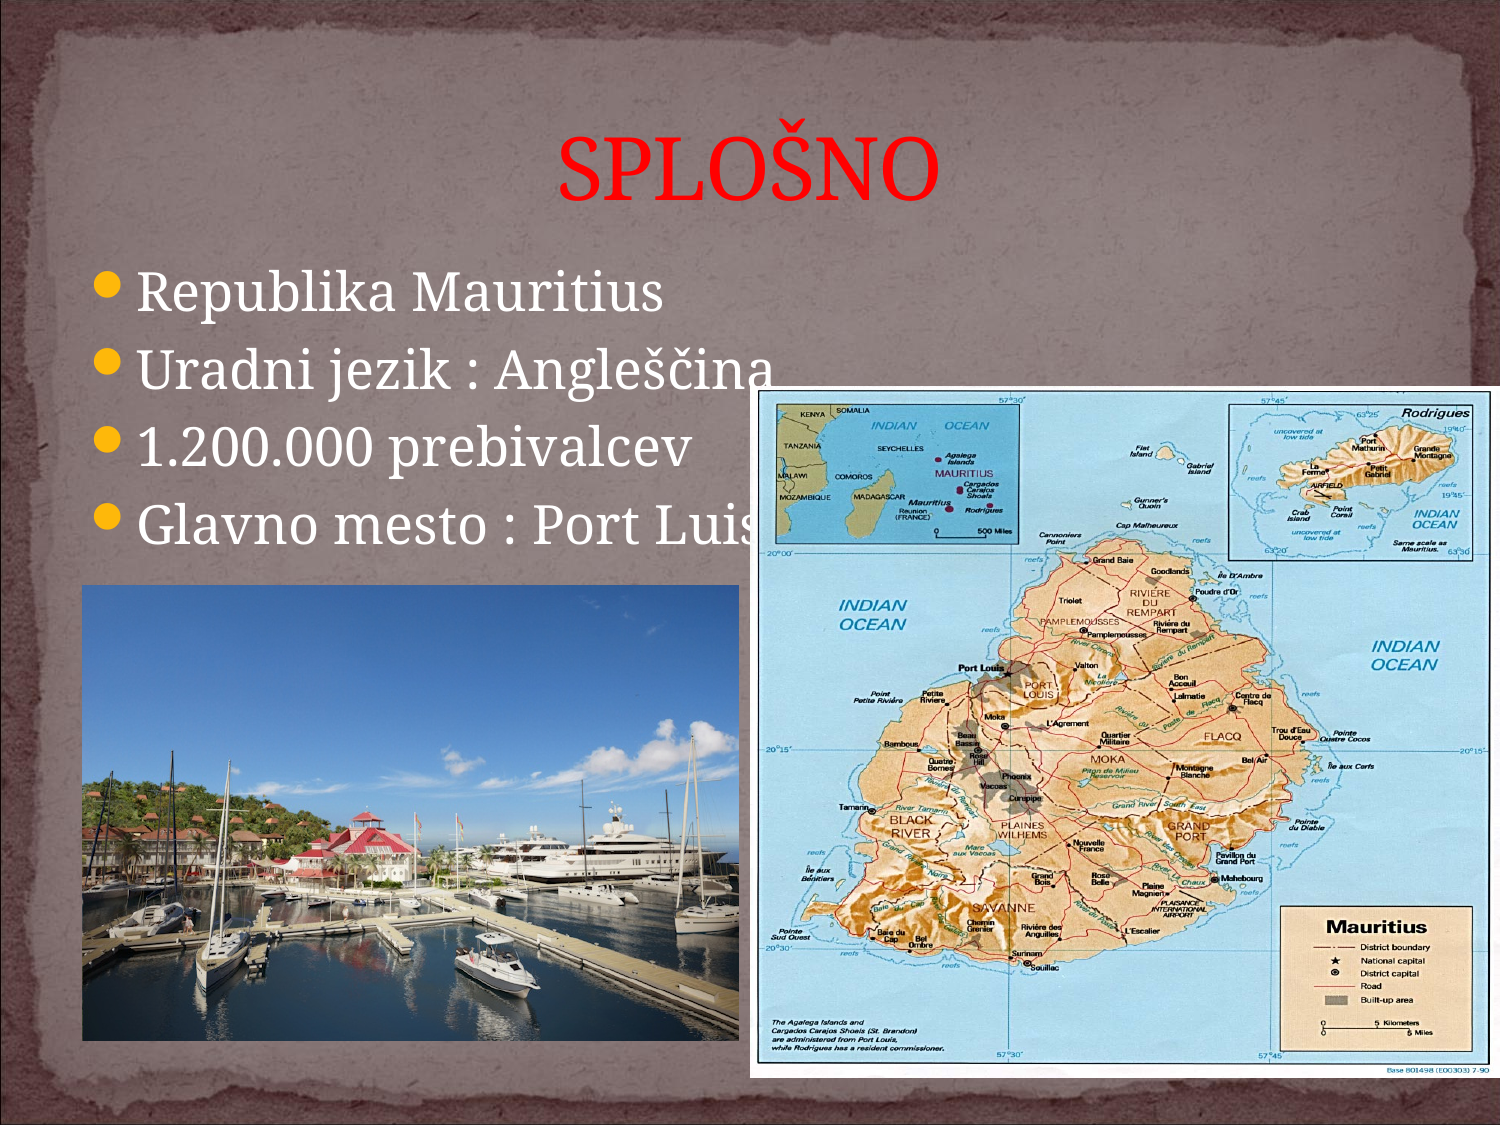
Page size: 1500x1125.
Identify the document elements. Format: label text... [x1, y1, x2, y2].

picture [0, 0, 1500, 1125]
title SPLOŠNO [75, 24, 1425, 225]
list Republika Mauritius Uradni jezik : Angleščina 1.200.000 prebivalcev Glavno mesto : Port Luis [75, 249, 1425, 1000]
